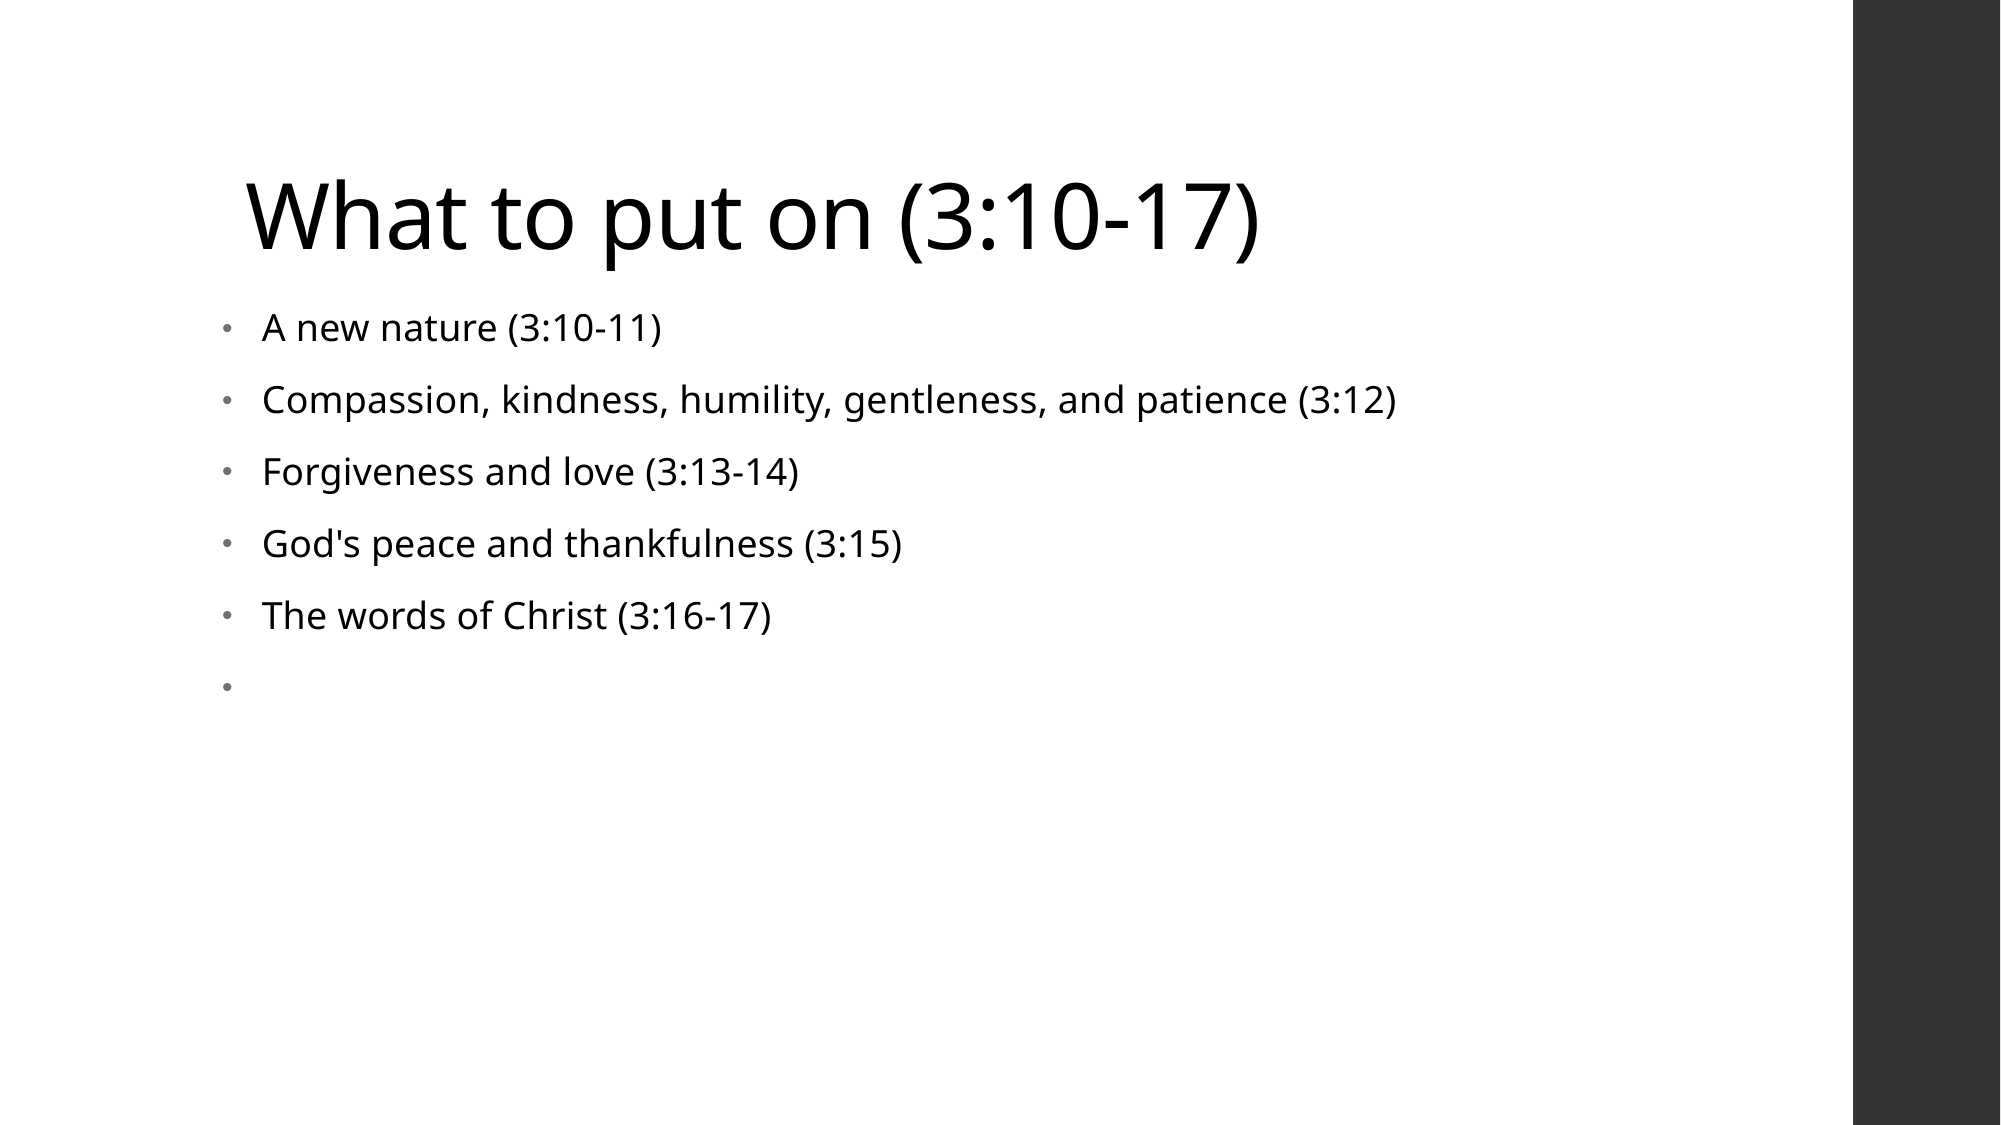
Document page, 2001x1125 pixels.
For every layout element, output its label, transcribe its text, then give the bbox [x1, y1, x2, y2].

list A new nature (3:10-11) Compassion, kindness, humility, gentleness, and patience (3:12) Forgiveness and love (3:13-14) God's peace and thankfulness (3:15) The words of Christ (3:16-17) [206, 299, 1617, 1014]
title What to put on (3:10-17) [206, 60, 1797, 278]
